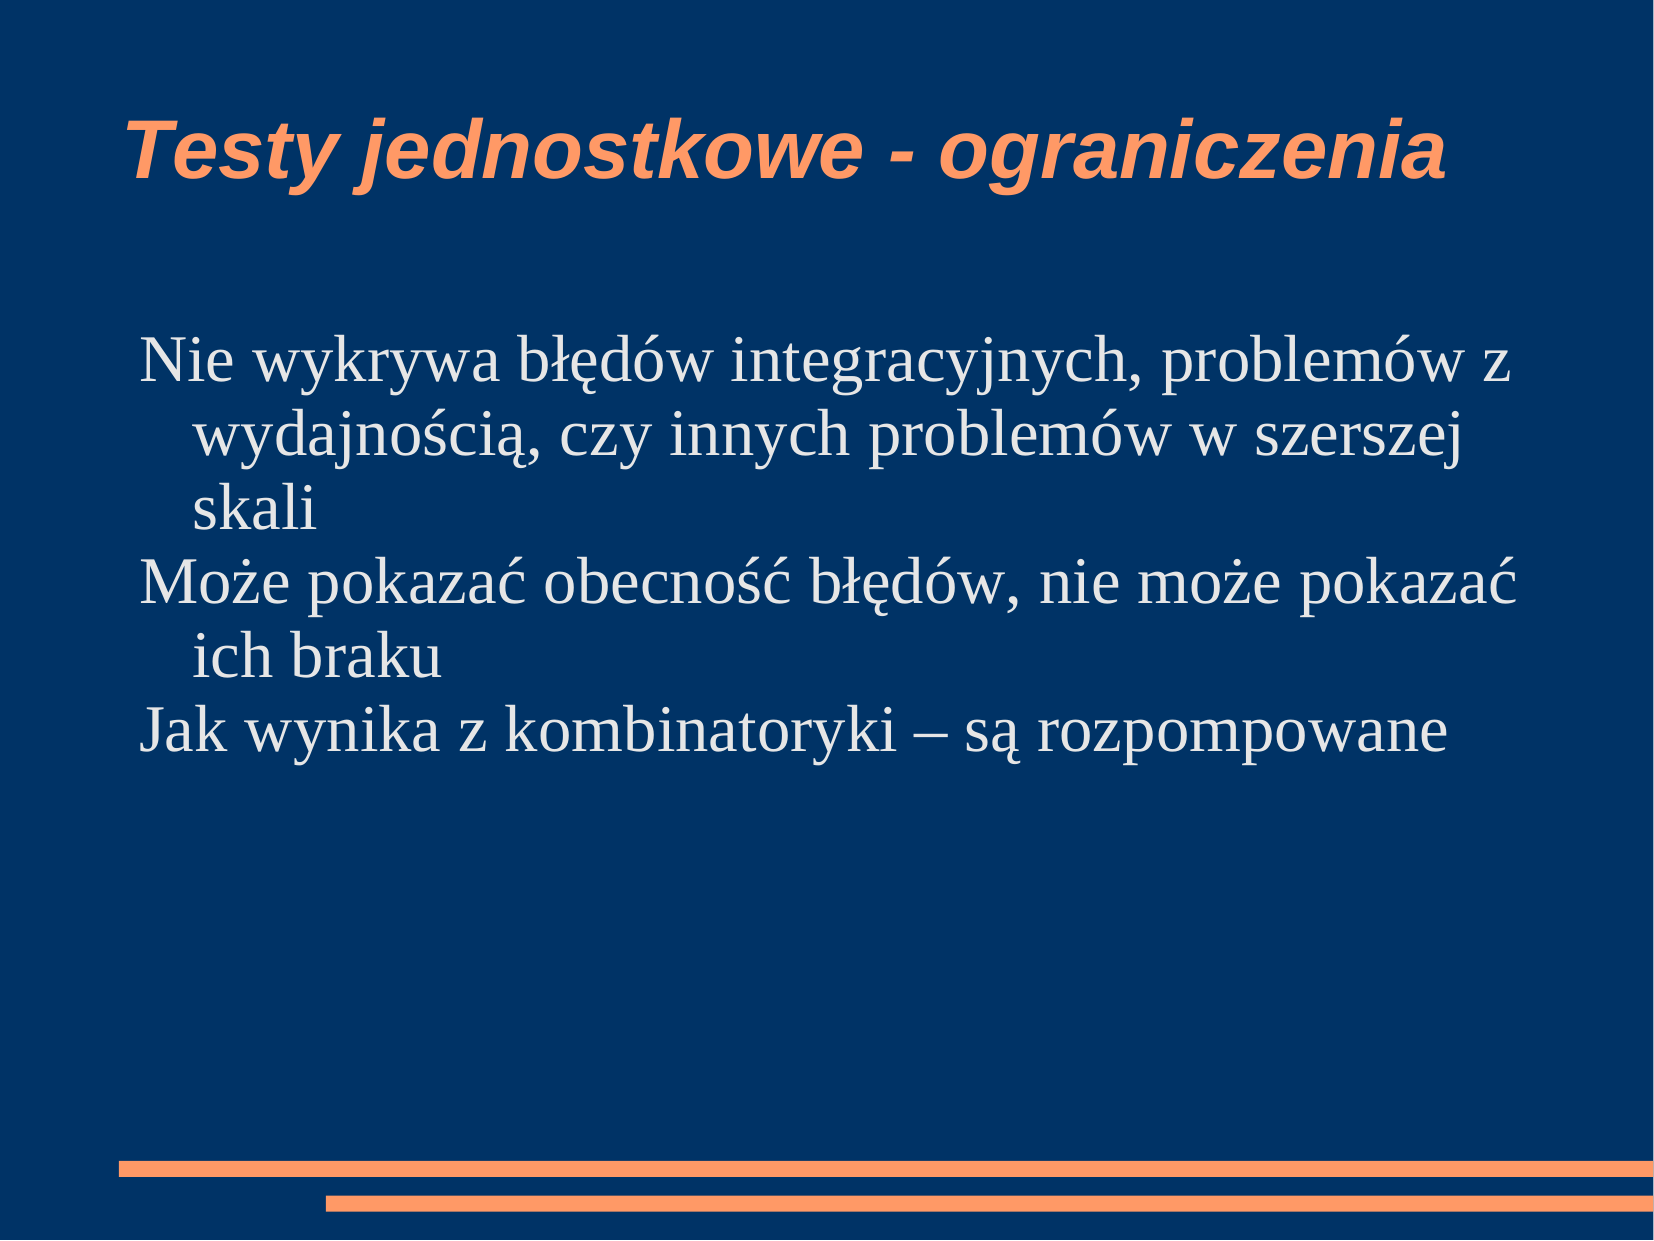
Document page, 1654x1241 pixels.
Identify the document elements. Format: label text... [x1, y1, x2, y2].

list Nie wykrywa błędów integracyjnych, problemów z wydajnością, czy innych problemów w szerszej skali Może pokazać obecność błędów, nie może pokazać ich braku Jak wynika z kombinatoryki – są rozpompowane [121, 322, 1561, 1118]
title Testy jednostkowe - ograniczenia [121, 53, 1534, 247]
